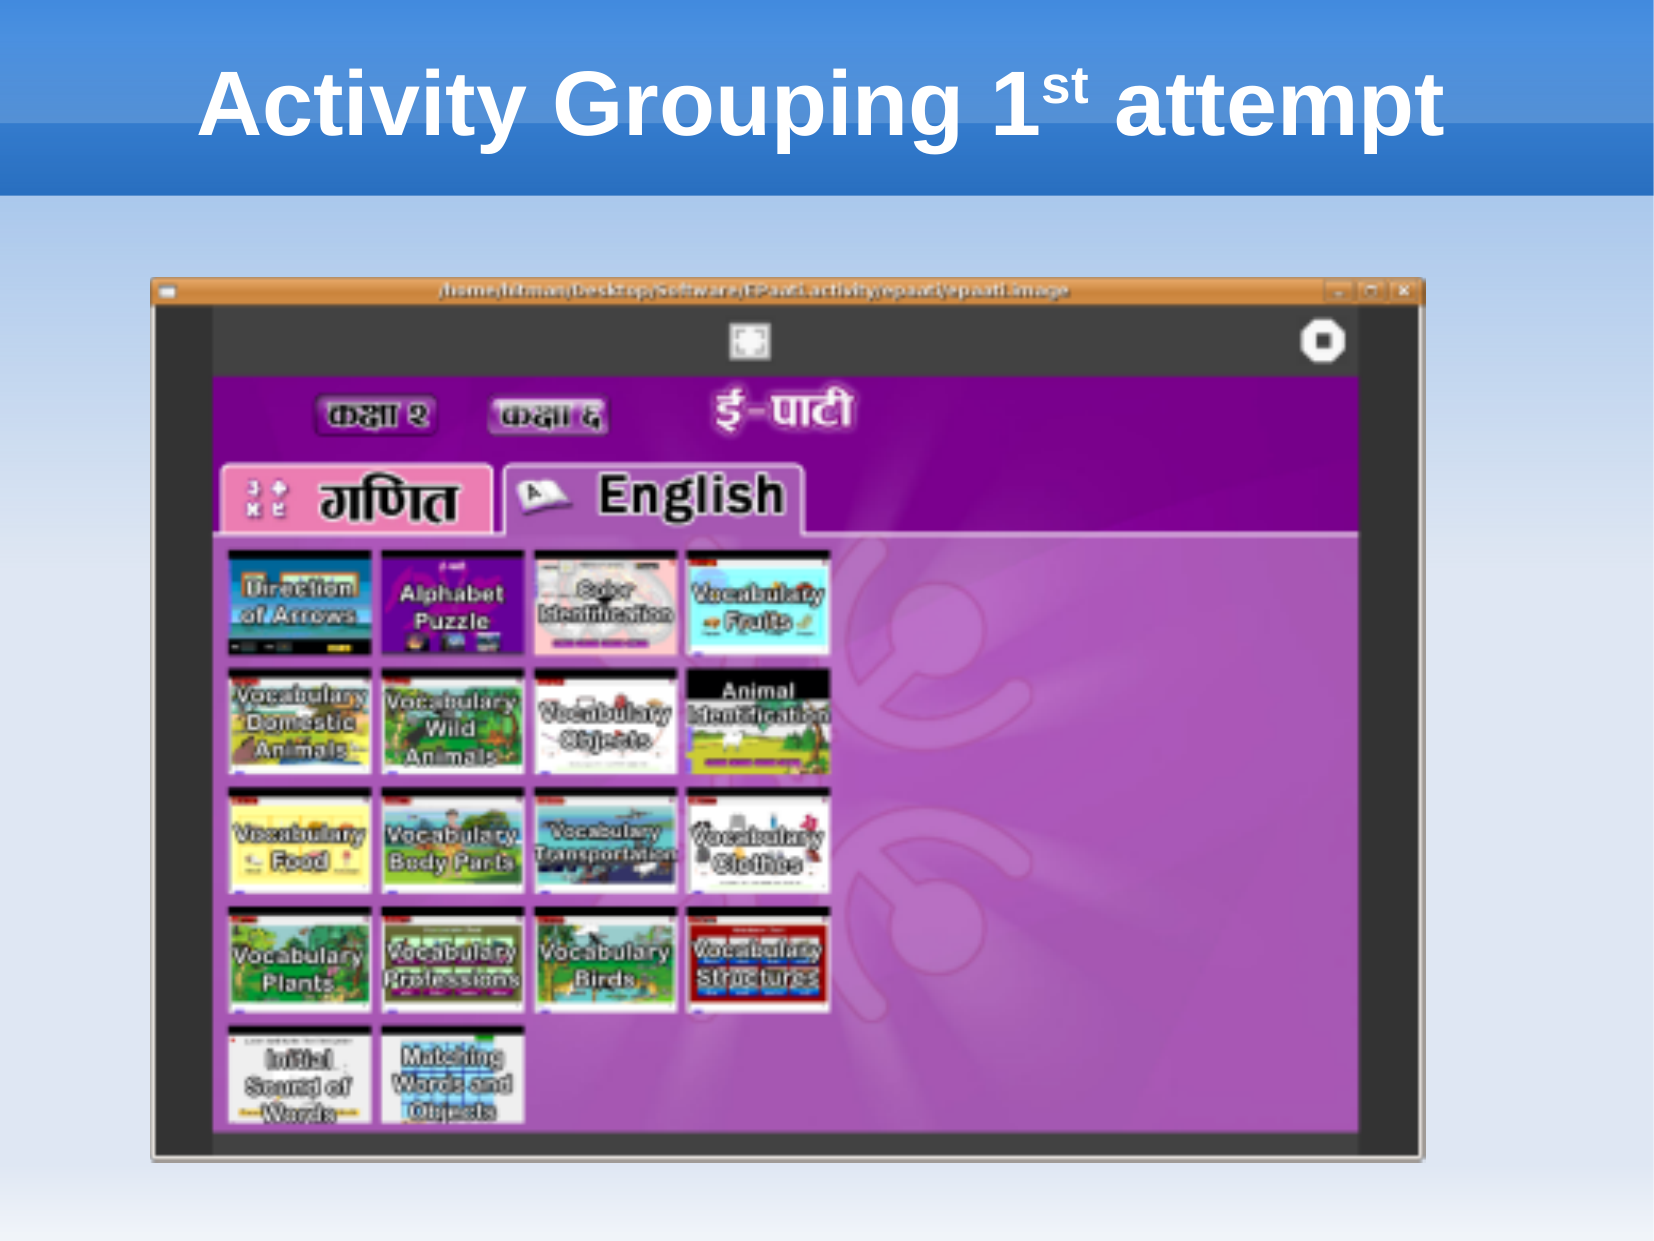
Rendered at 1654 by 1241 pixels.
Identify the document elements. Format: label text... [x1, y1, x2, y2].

title Activity Grouping 1st attempt [76, 7, 1565, 200]
list [86, 262, 1576, 1067]
picture [0, 0, 1654, 1241]
